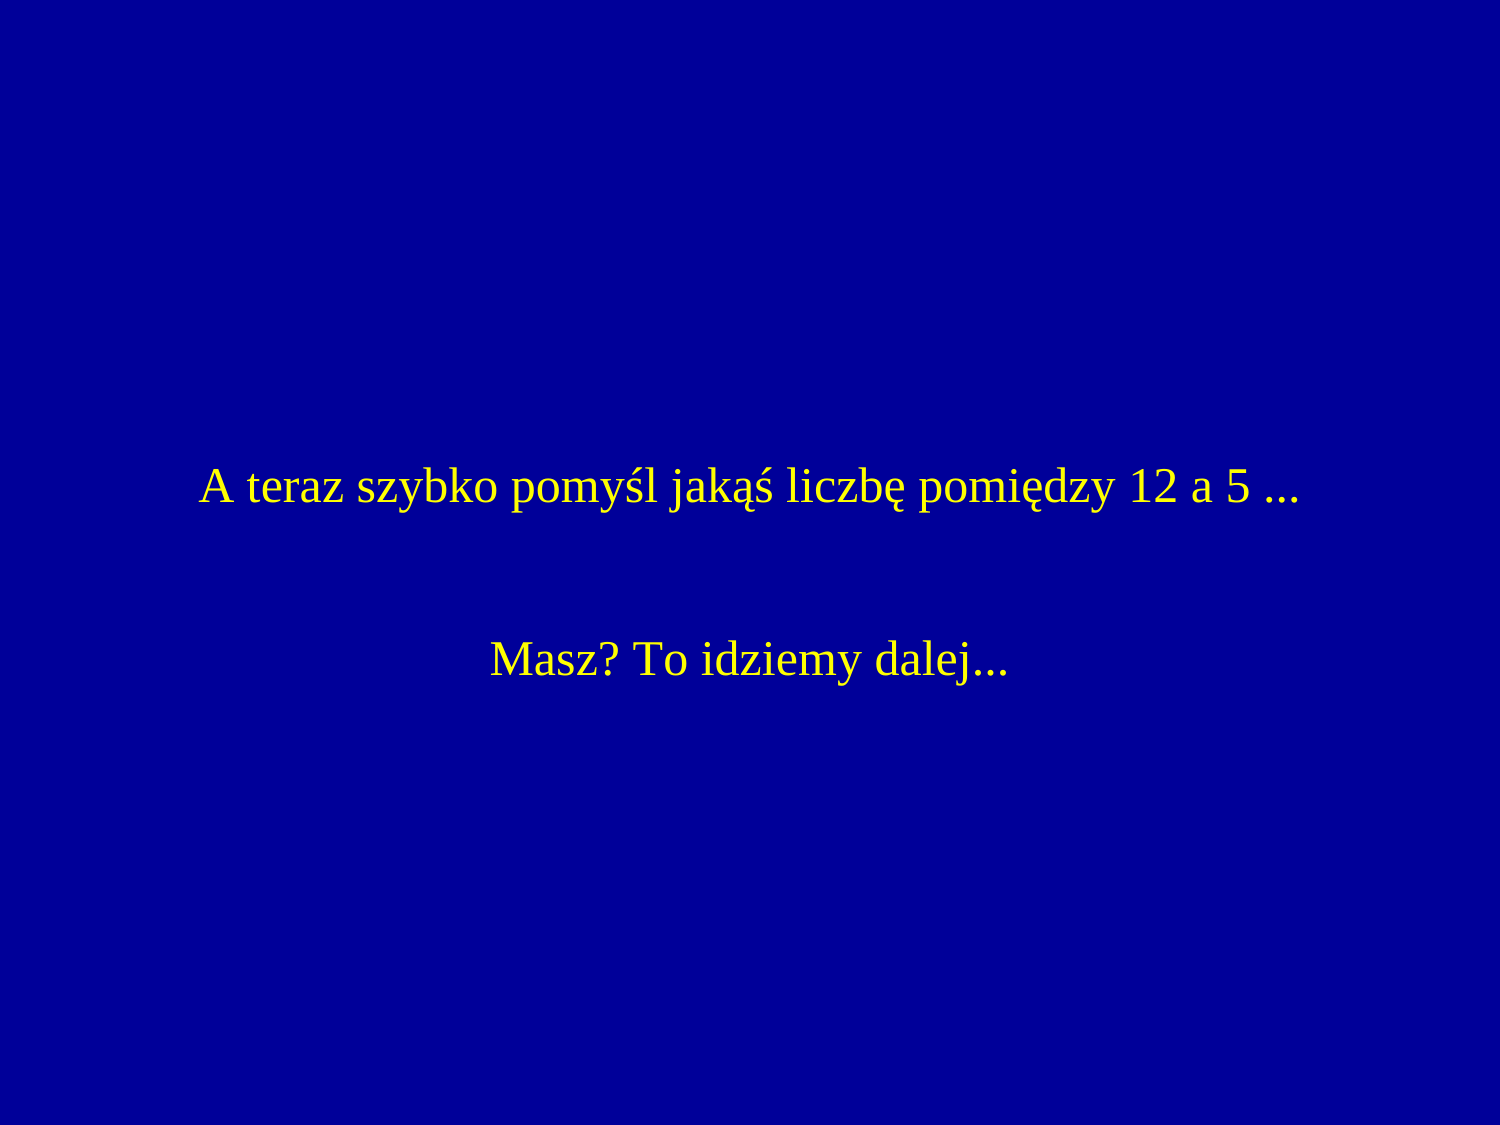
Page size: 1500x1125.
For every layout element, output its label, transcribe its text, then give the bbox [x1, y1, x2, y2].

text_box A teraz szybko pomyśl jakąś liczbę pomiędzy 12 a 5 ... Masz? To idziemy dalej... [183, 450, 1316, 694]
